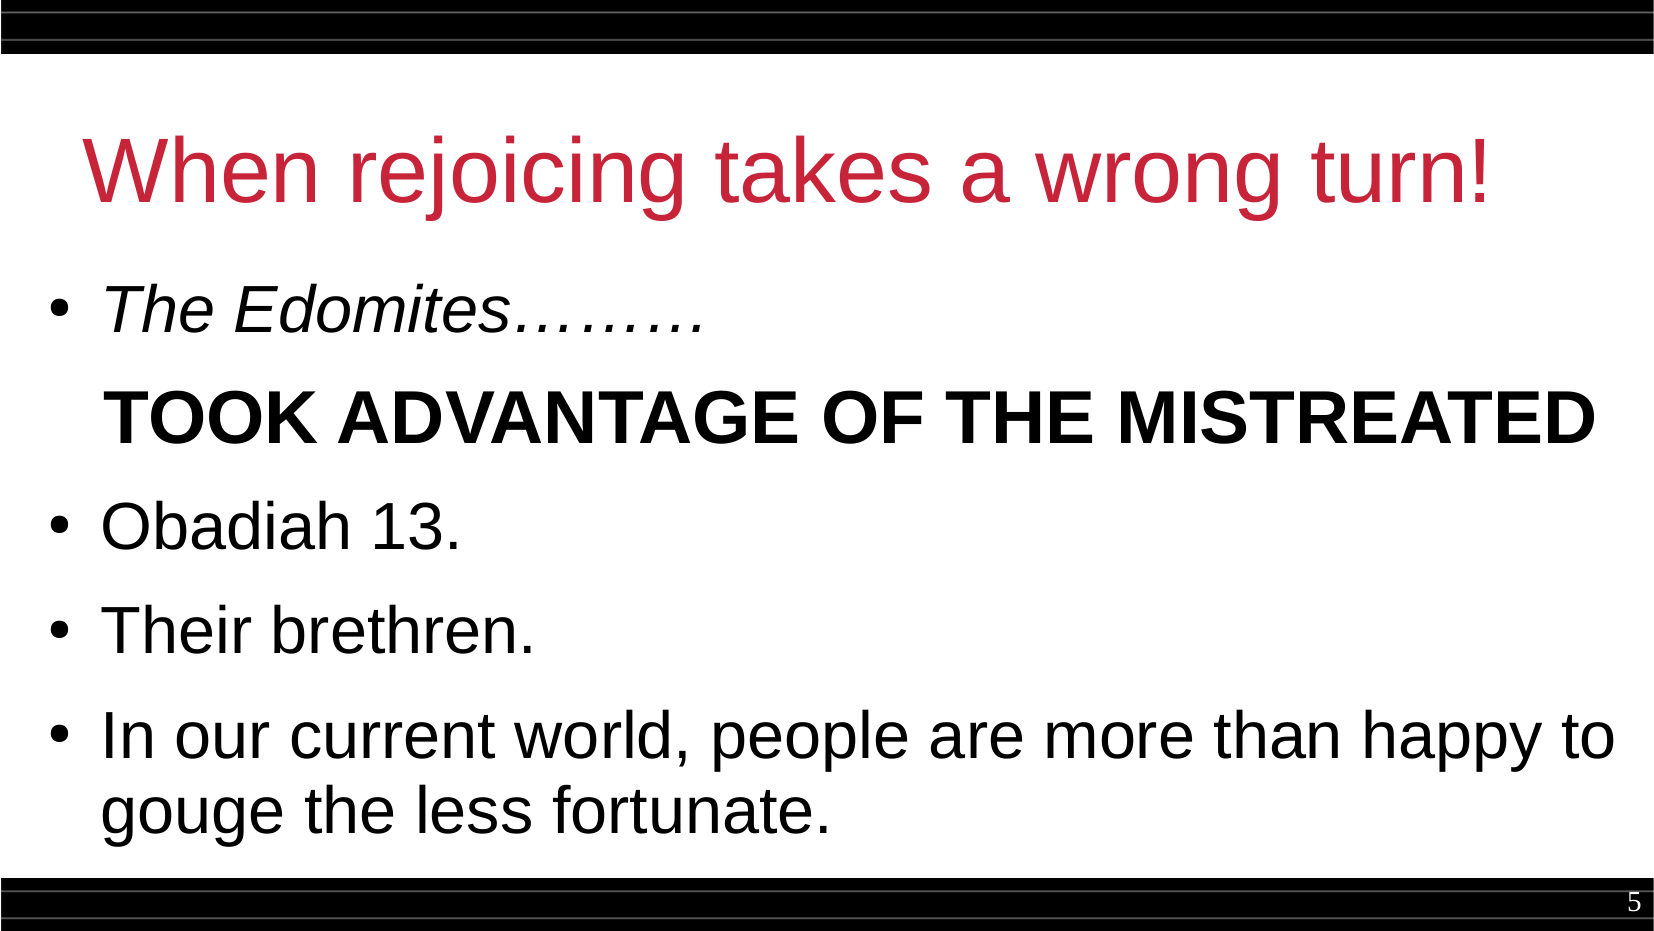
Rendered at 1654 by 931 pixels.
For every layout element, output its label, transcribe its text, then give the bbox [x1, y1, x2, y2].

picture [1, 878, 1654, 931]
title When rejoicing takes a wrong turn! [82, 92, 1571, 249]
list The Edomites……… TOOK ADVANTAGE OF THE MISTREATED Obadiah 13. Their brethren. In our current world, people are more than happy to gouge the less fortunate. [30, 271, 1621, 851]
picture [1, 0, 1654, 54]
